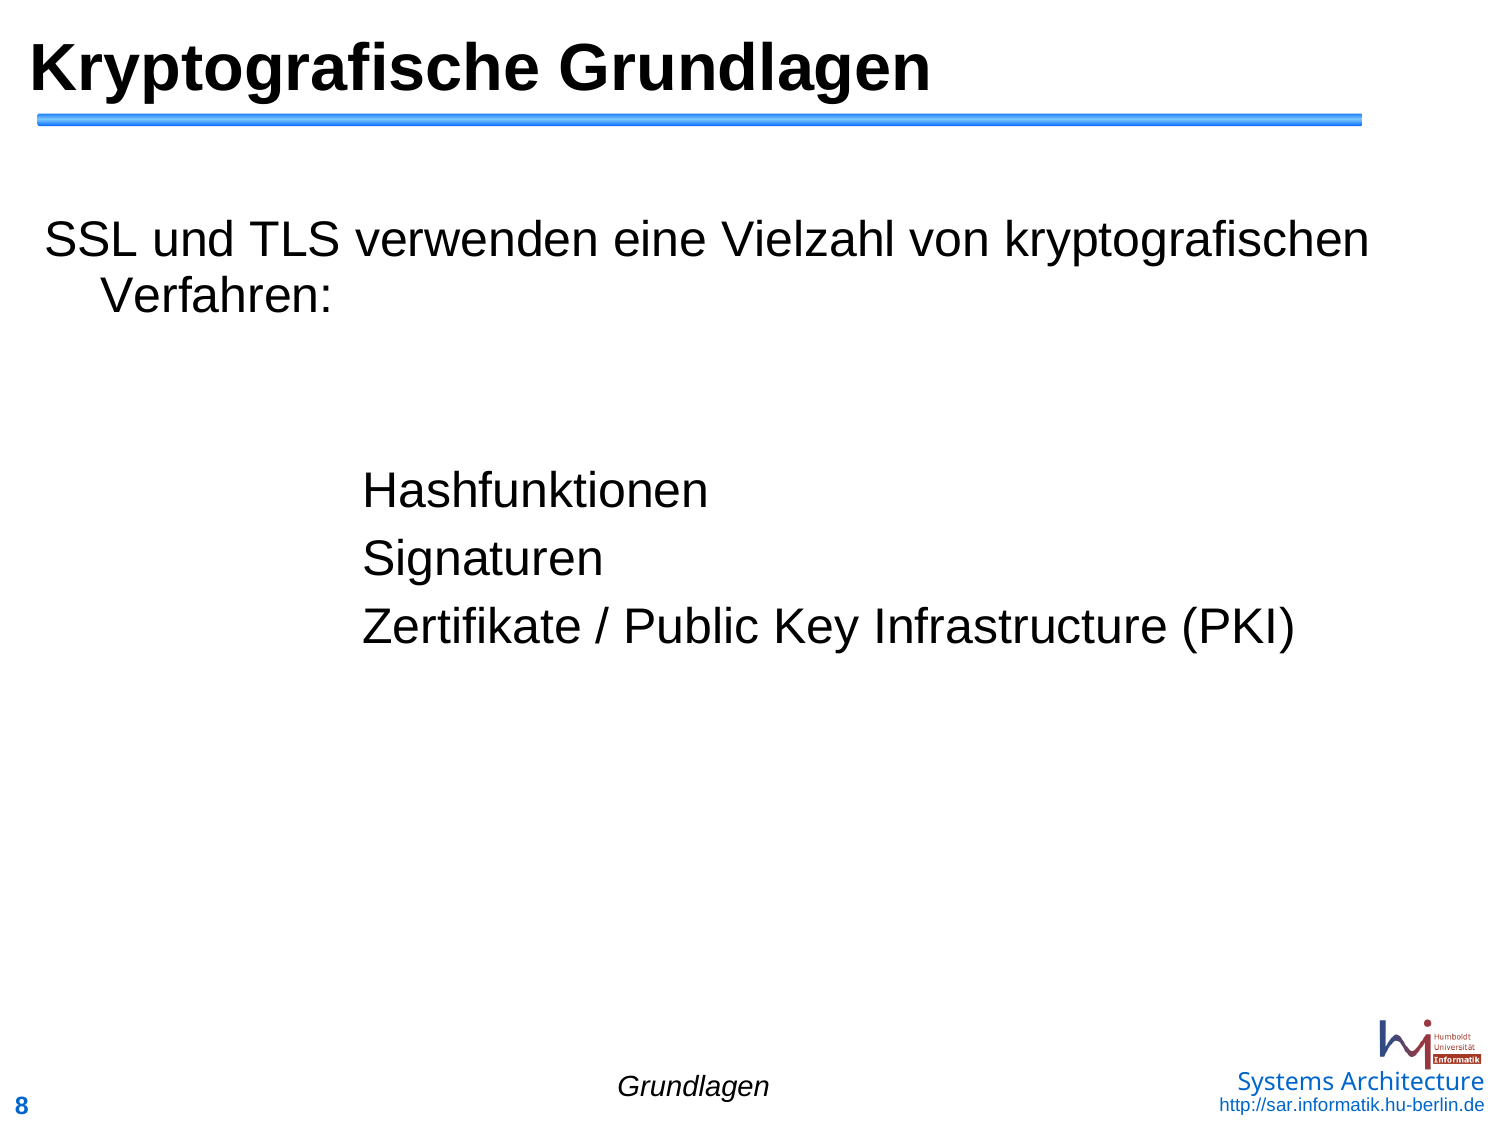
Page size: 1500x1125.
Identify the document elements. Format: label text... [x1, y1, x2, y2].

list Hashfunktionen Signaturen Zertifikate / Public Key Infrastructure (PKI) [212, 462, 1359, 768]
title Kryptografische Grundlagen [29, 19, 1500, 115]
text_box SSL und TLS verwenden eine Vielzahl von kryptografischen Verfahren: [29, 203, 1477, 355]
picture [1376, 1016, 1483, 1071]
text_box Grundlagen [442, 1062, 945, 1111]
